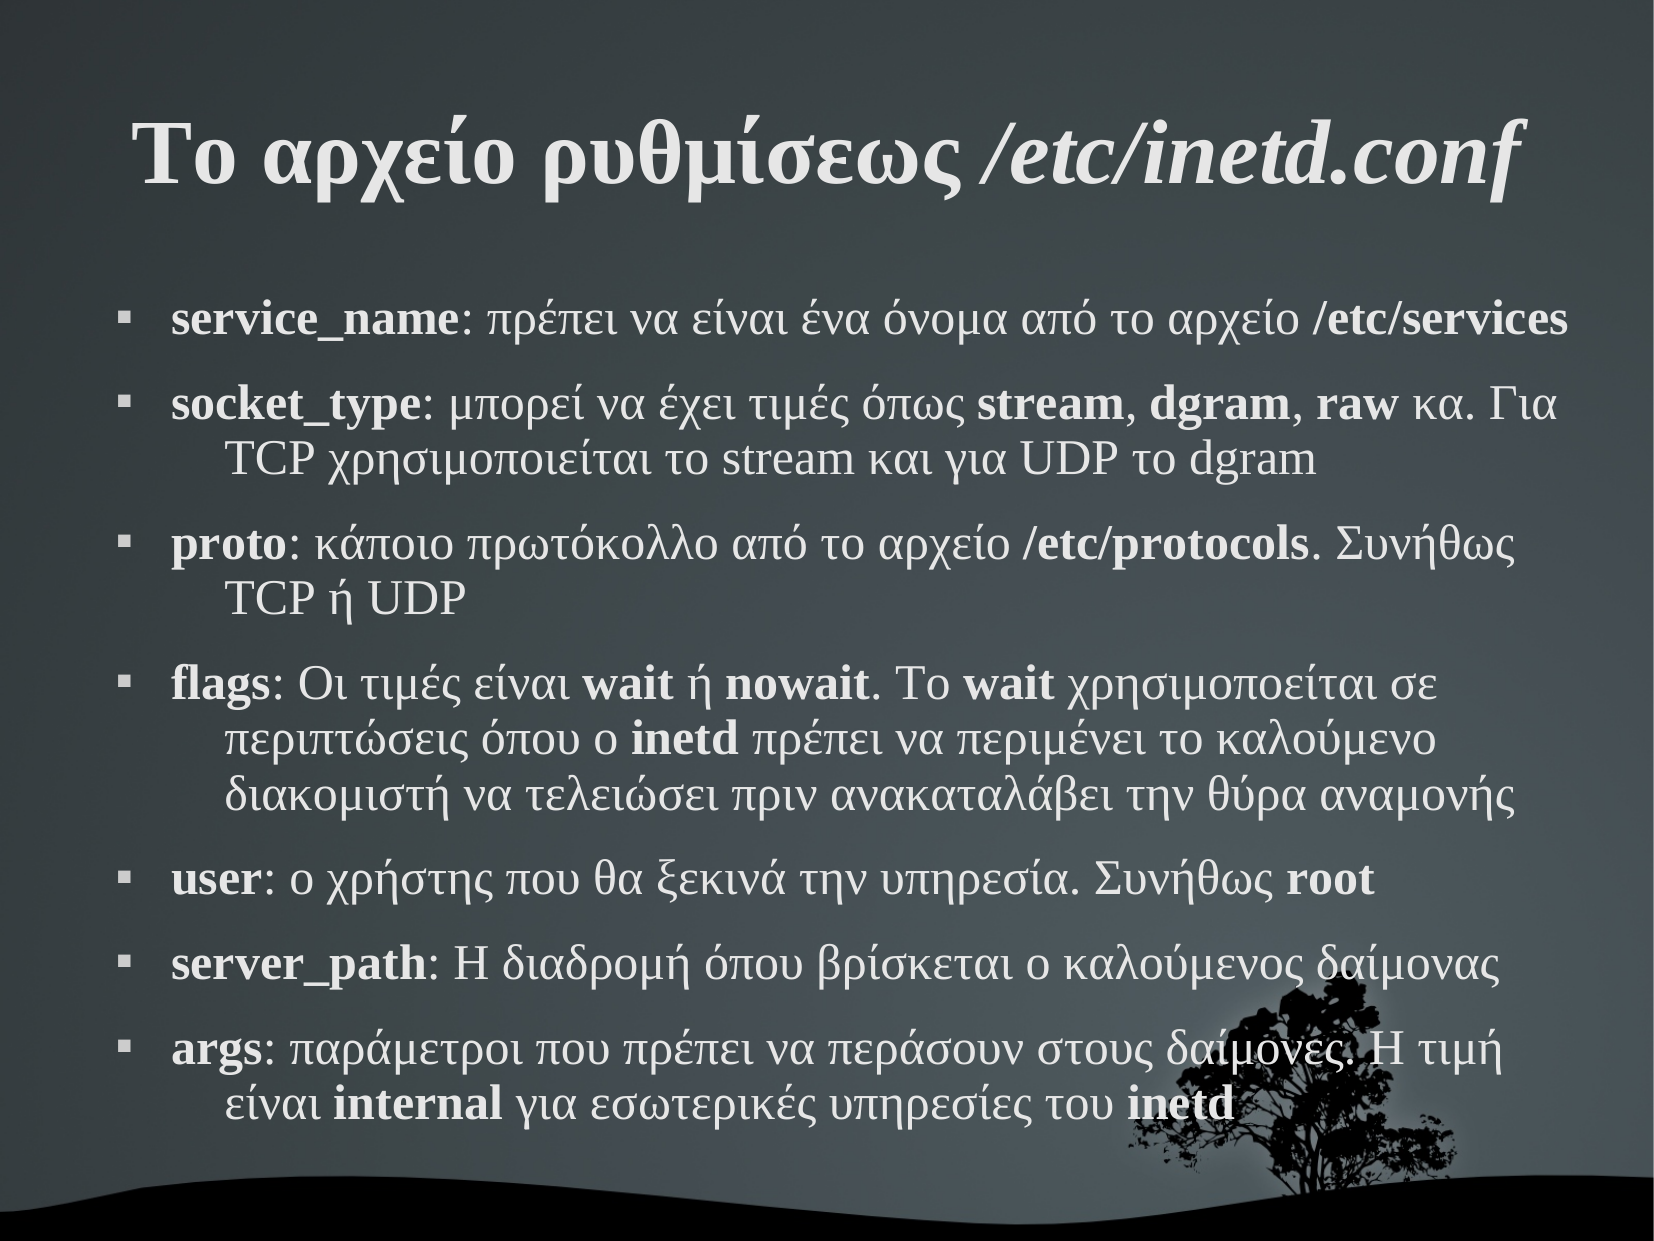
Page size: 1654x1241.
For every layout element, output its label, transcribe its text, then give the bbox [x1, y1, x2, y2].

list service_name: πρέπει να είναι ένα όνομα από το αρχείο /etc/services socket_type: μπορεί να έχει τιμές όπως stream, dgram, raw κα. Για TCP χρησιμοποιείται το stream και για UDP το dgram proto: κάποιο πρωτόκολλο από το αρχείο /etc/protocols. Συνήθως TCP ή UDP flags: Οι τιμές είναι wait ή nowait. Το wait χρησιμοποείται σε περιπτώσεις όπου ο inetd πρέπει να περιμένει το καλούμενο διακομιστή να τελειώσει πριν ανακαταλάβει την θύρα αναμονής user: ο χρήστης που θα ξεκινά την υπηρεσία. Συνήθως root server_path: Η διαδρομή όπου βρίσκεται ο καλούμενος δαίμονας args: παράμετροι που πρέπει να περάσουν στους δαίμονες. Η τιμή είναι internal για εσωτερικές υπηρεσίες του inetd [82, 290, 1571, 1236]
picture [0, 0, 1654, 1241]
title Το αρχείο ρυθμίσεως /etc/inetd.conf [82, 49, 1571, 257]
